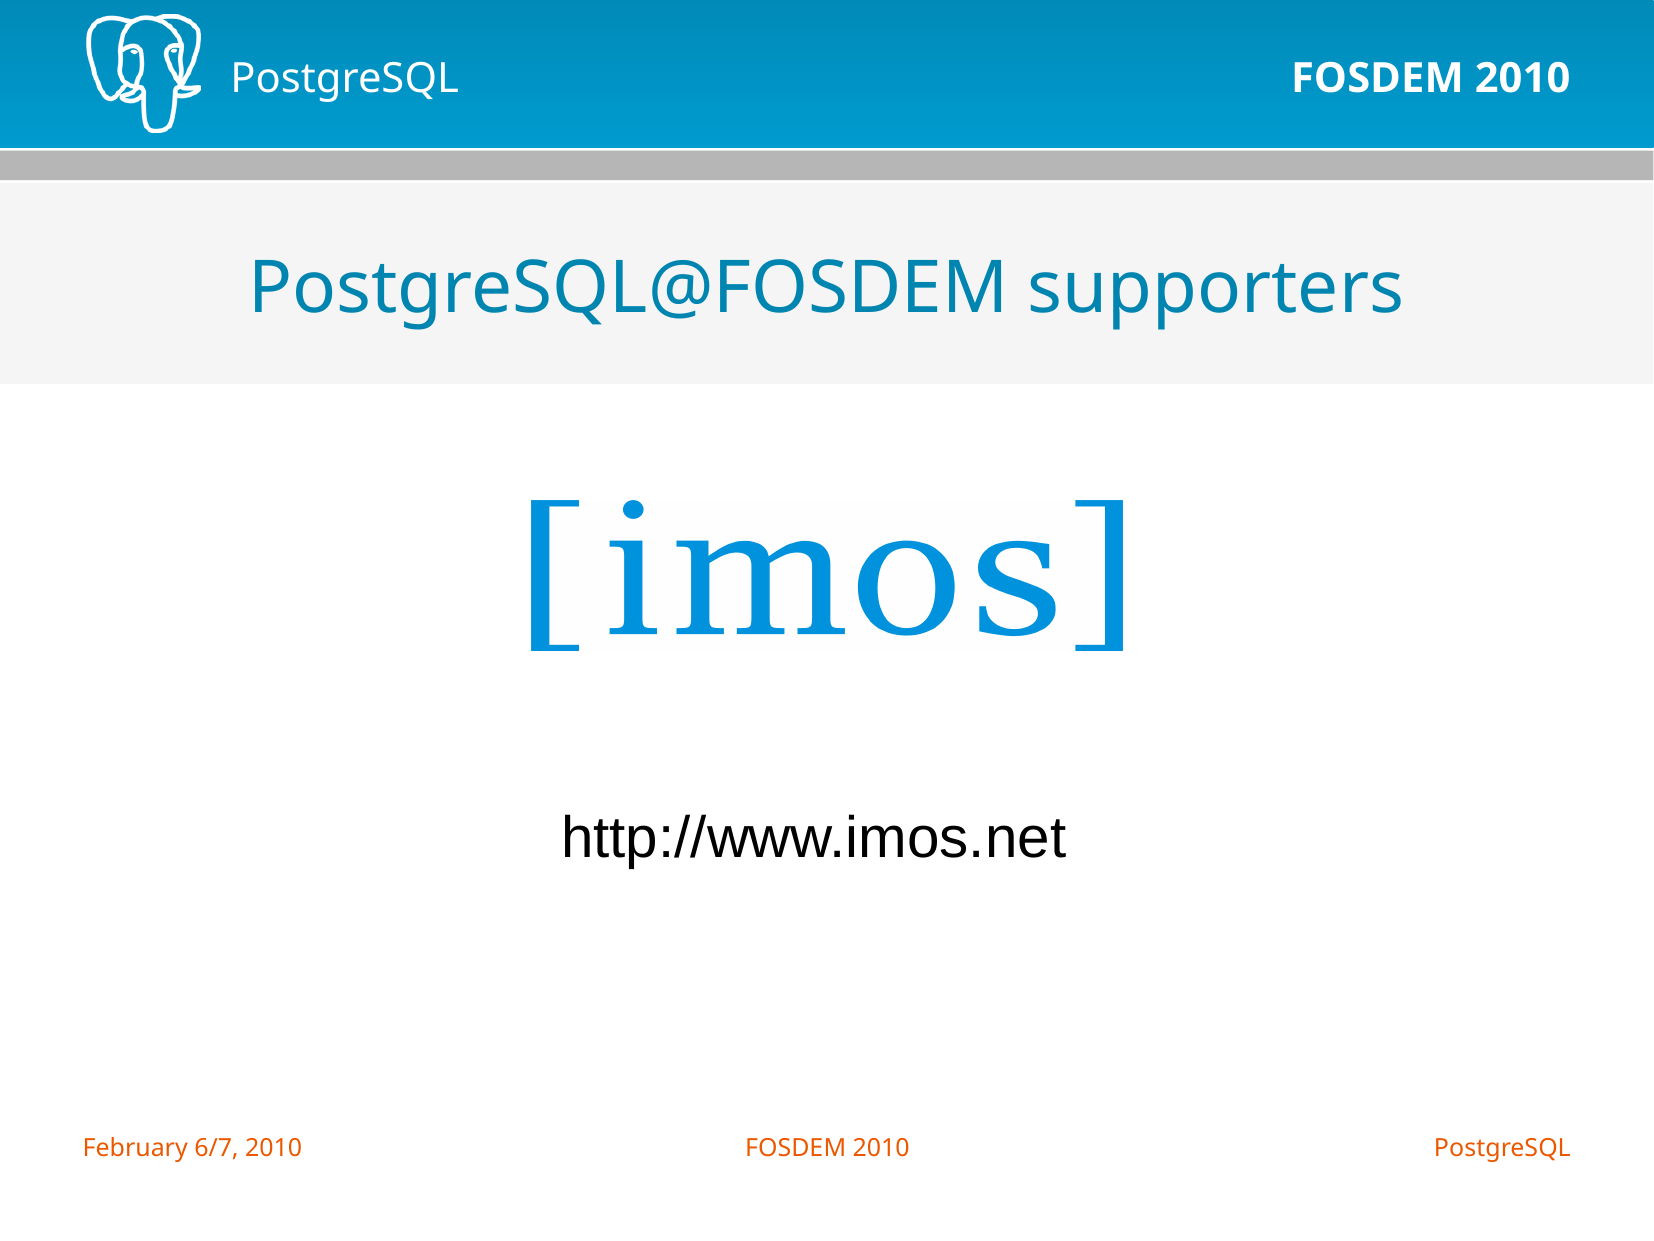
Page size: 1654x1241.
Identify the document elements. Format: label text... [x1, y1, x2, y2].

picture [550, 500, 1104, 651]
title PostgreSQL@FOSDEM supporters [82, 208, 1571, 362]
text_box http://www.imos.net [546, 797, 1108, 878]
picture [87, 15, 200, 132]
